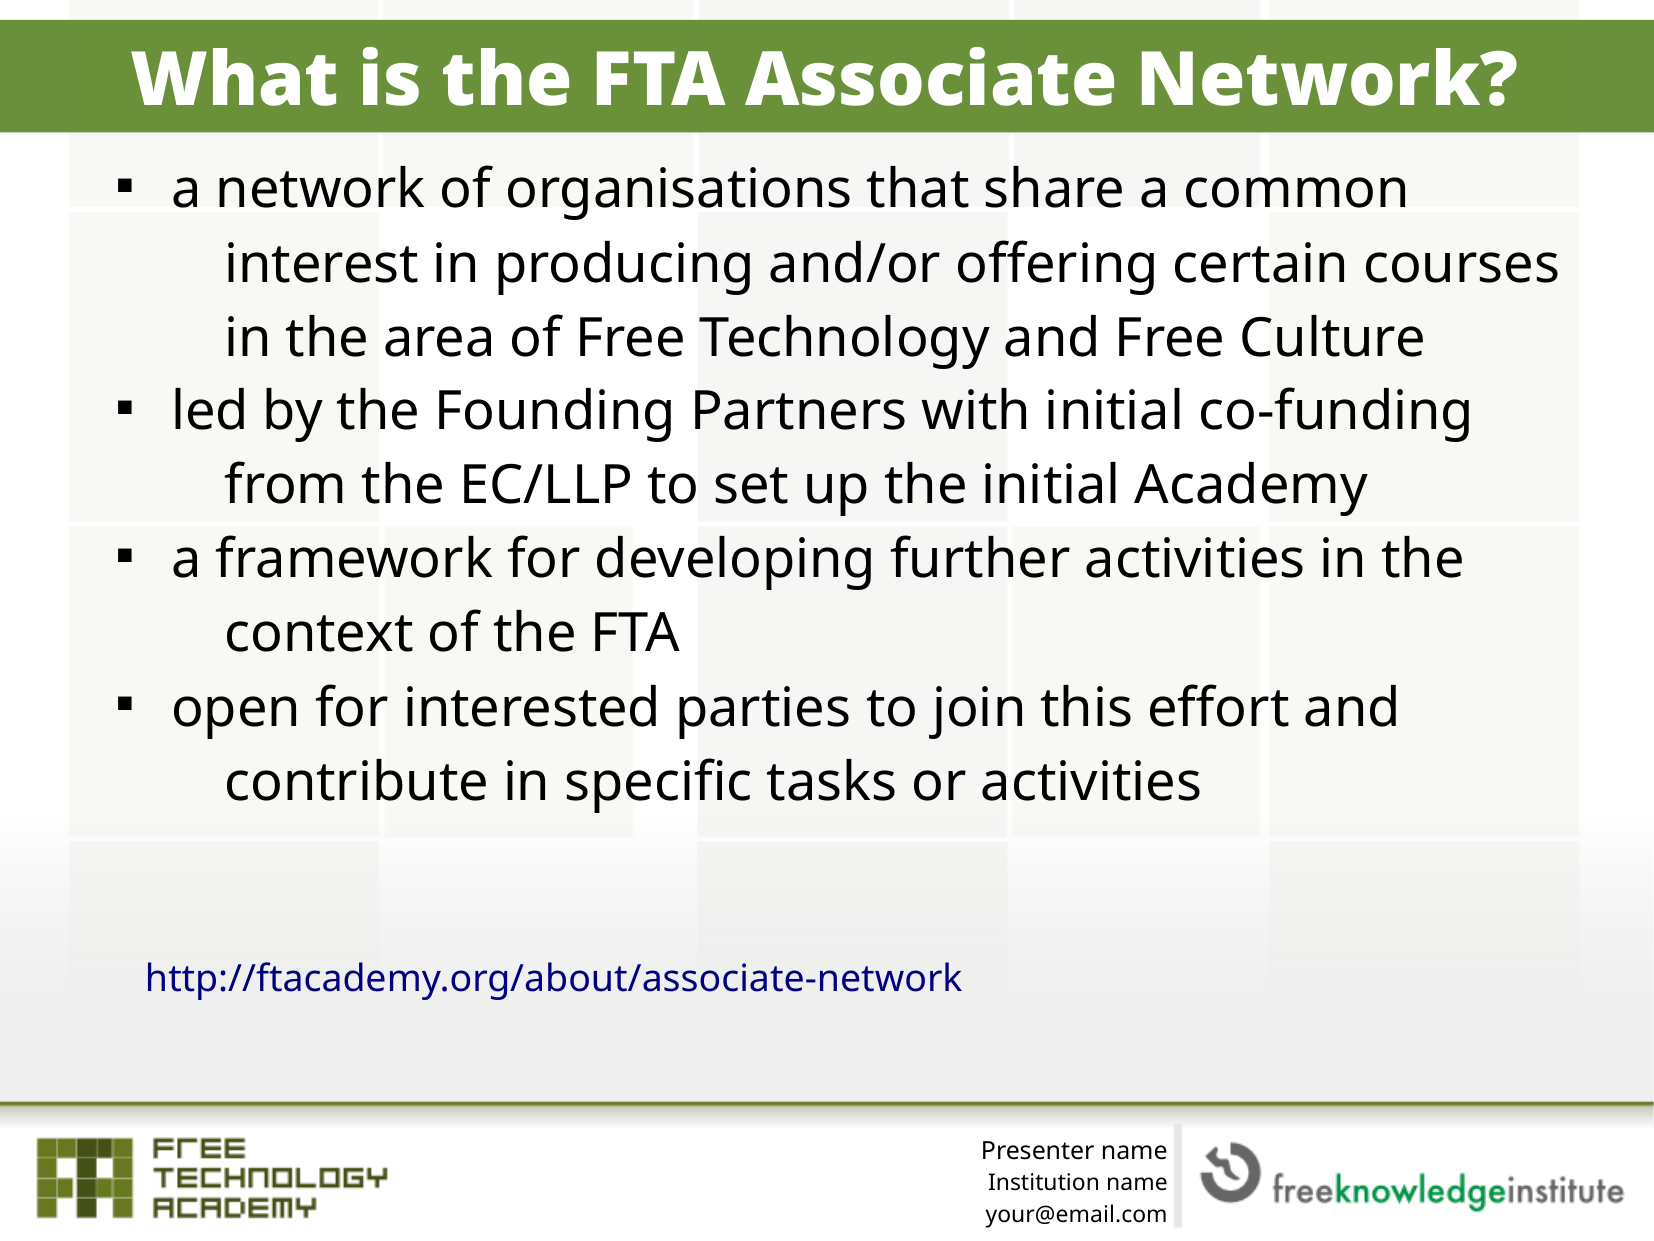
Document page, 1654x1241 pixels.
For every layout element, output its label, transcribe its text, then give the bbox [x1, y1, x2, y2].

list a network of organisations that share a common interest in producing and/or offering certain courses in the area of Free Technology and Free Culture led by the Founding Partners with initial co-funding from the EC/LLP to set up the initial Academy a framework for developing further activities in the context of the FTA open for interested parties to join this effort and contribute in specific tasks or activities [82, 150, 1571, 954]
title What is the FTA Associate Network? [37, 32, 1613, 120]
picture [0, 0, 1654, 19]
picture [0, 133, 1654, 1241]
text_box http://ftacademy.org/about/associate-network [130, 944, 1020, 1003]
